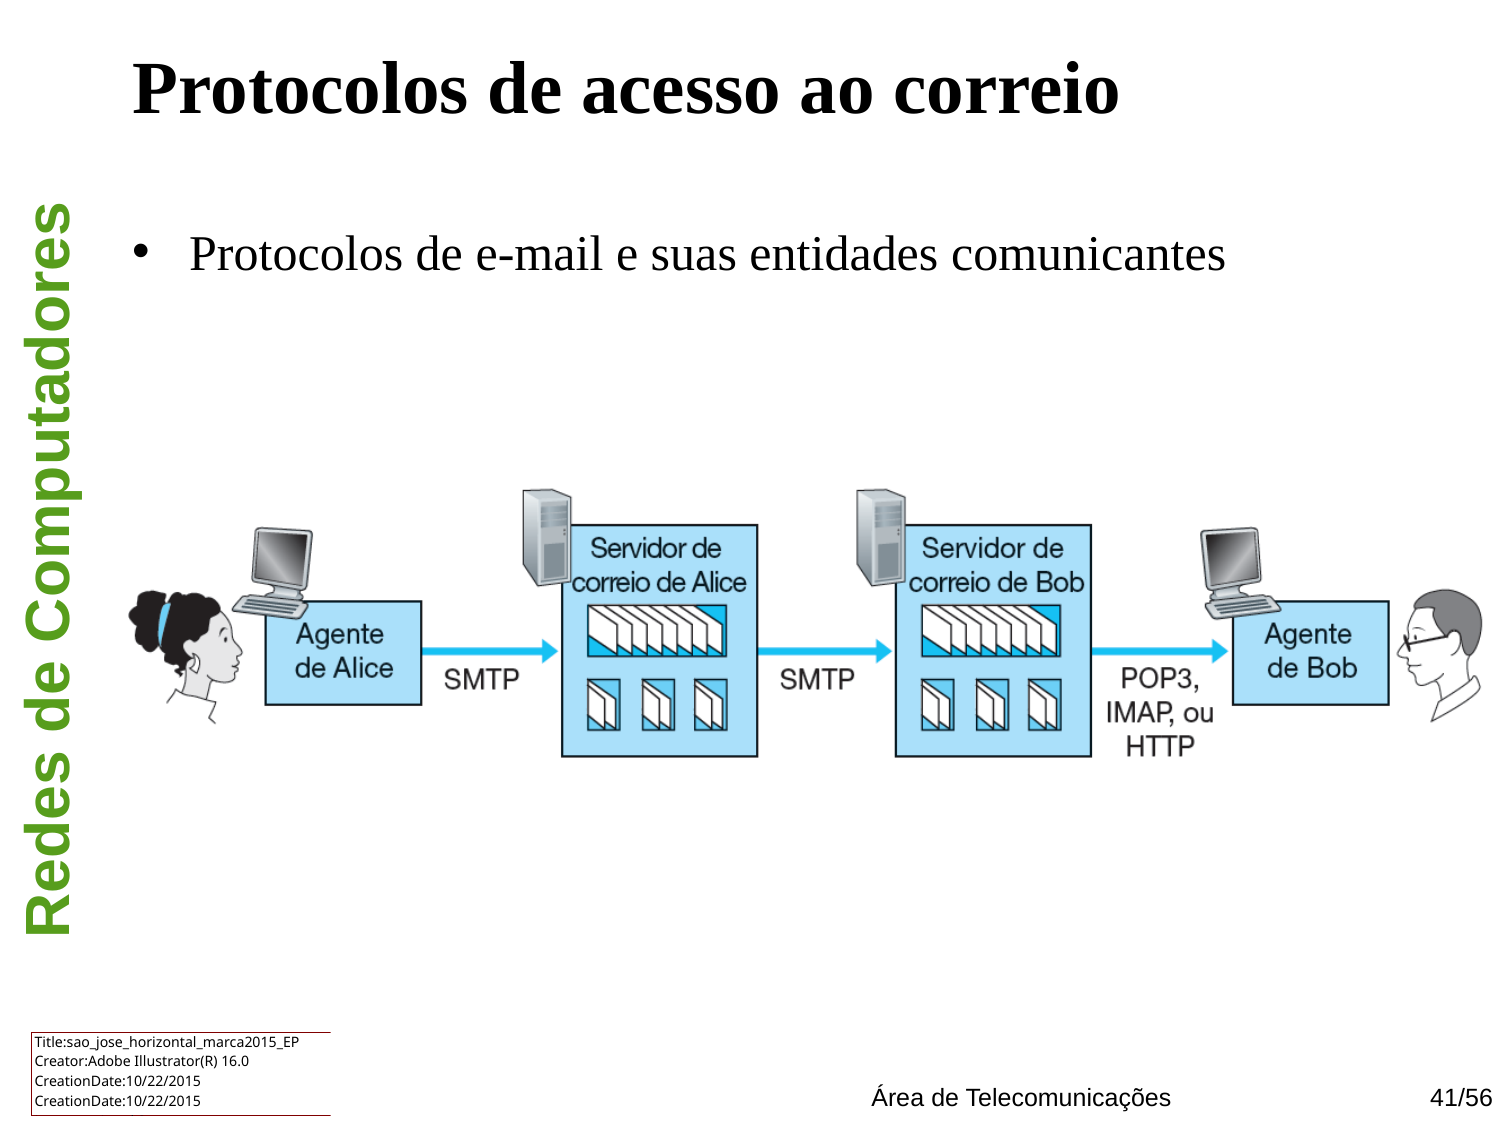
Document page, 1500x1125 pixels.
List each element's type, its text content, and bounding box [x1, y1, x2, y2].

text_box Protocolos de acesso ao correio [118, 30, 1312, 315]
text_box Protocolos de e-mail e suas entidades comunicantes [118, 212, 1459, 470]
picture [118, 470, 1489, 780]
text_box Protocolos de e-mail e suas entidades comunicantes [118, 780, 1459, 1083]
